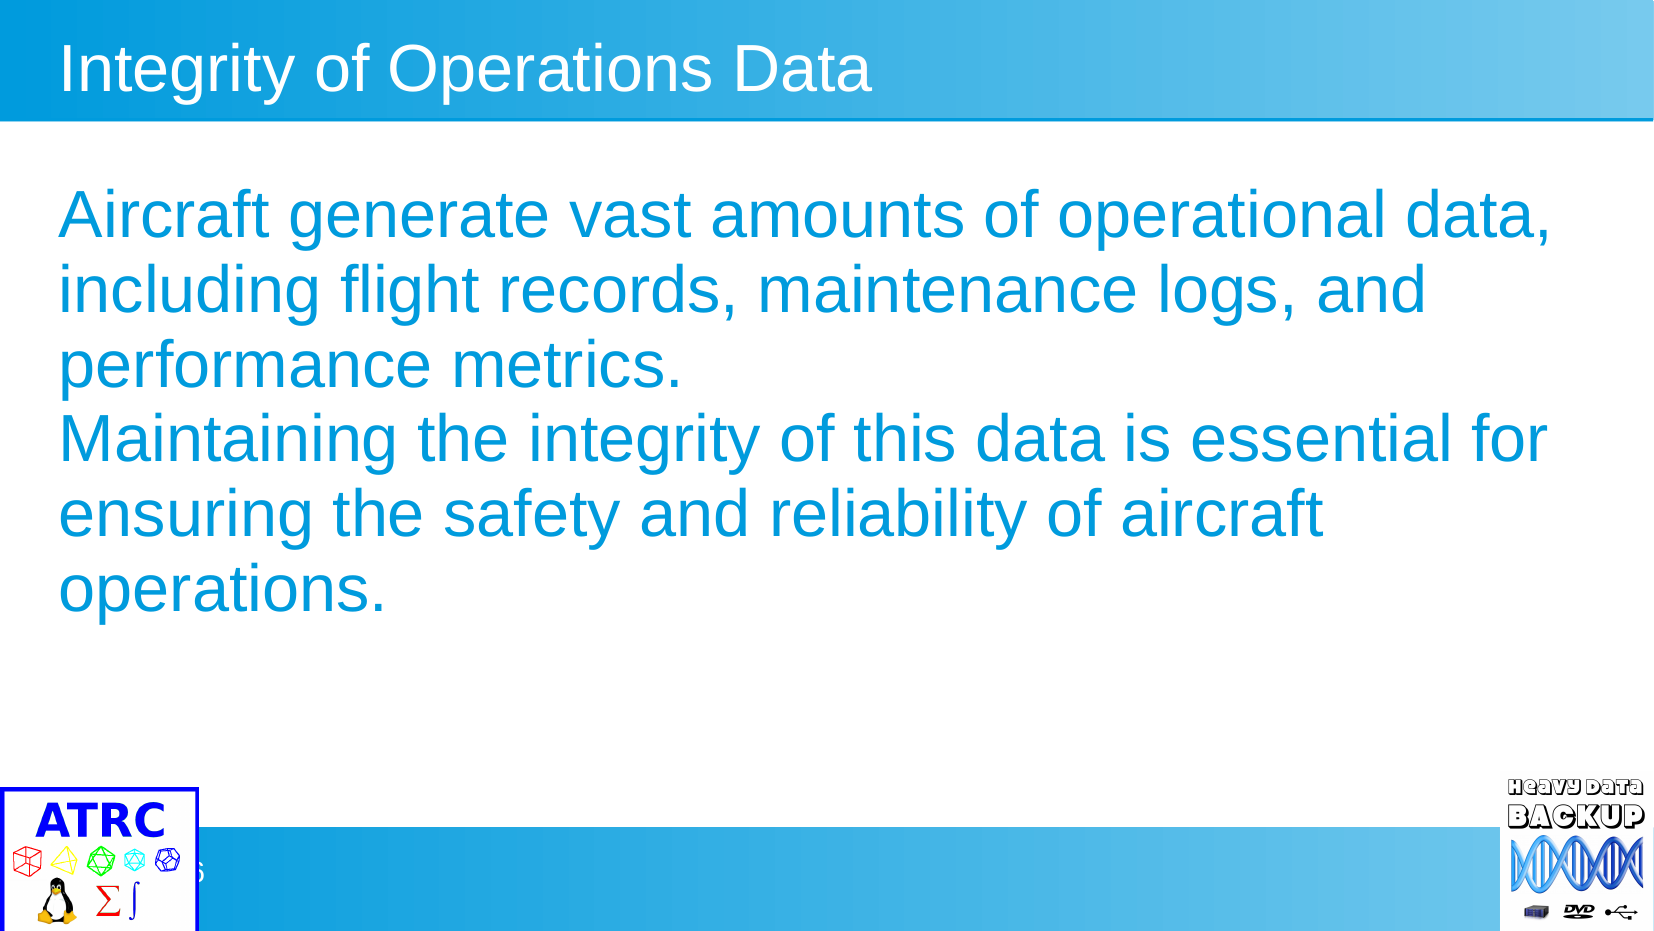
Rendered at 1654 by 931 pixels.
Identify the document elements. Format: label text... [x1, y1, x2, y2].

picture [1500, 771, 1654, 931]
list Aircraft generate vast amounts of operational data, including flight records, maintenance logs, and performance metrics. Maintaining the integrity of this data is essential for ensuring the safety and reliability of aircraft operations. [59, 177, 1595, 768]
picture [0, 787, 199, 931]
title Integrity of Operations Data [59, 29, 1595, 108]
